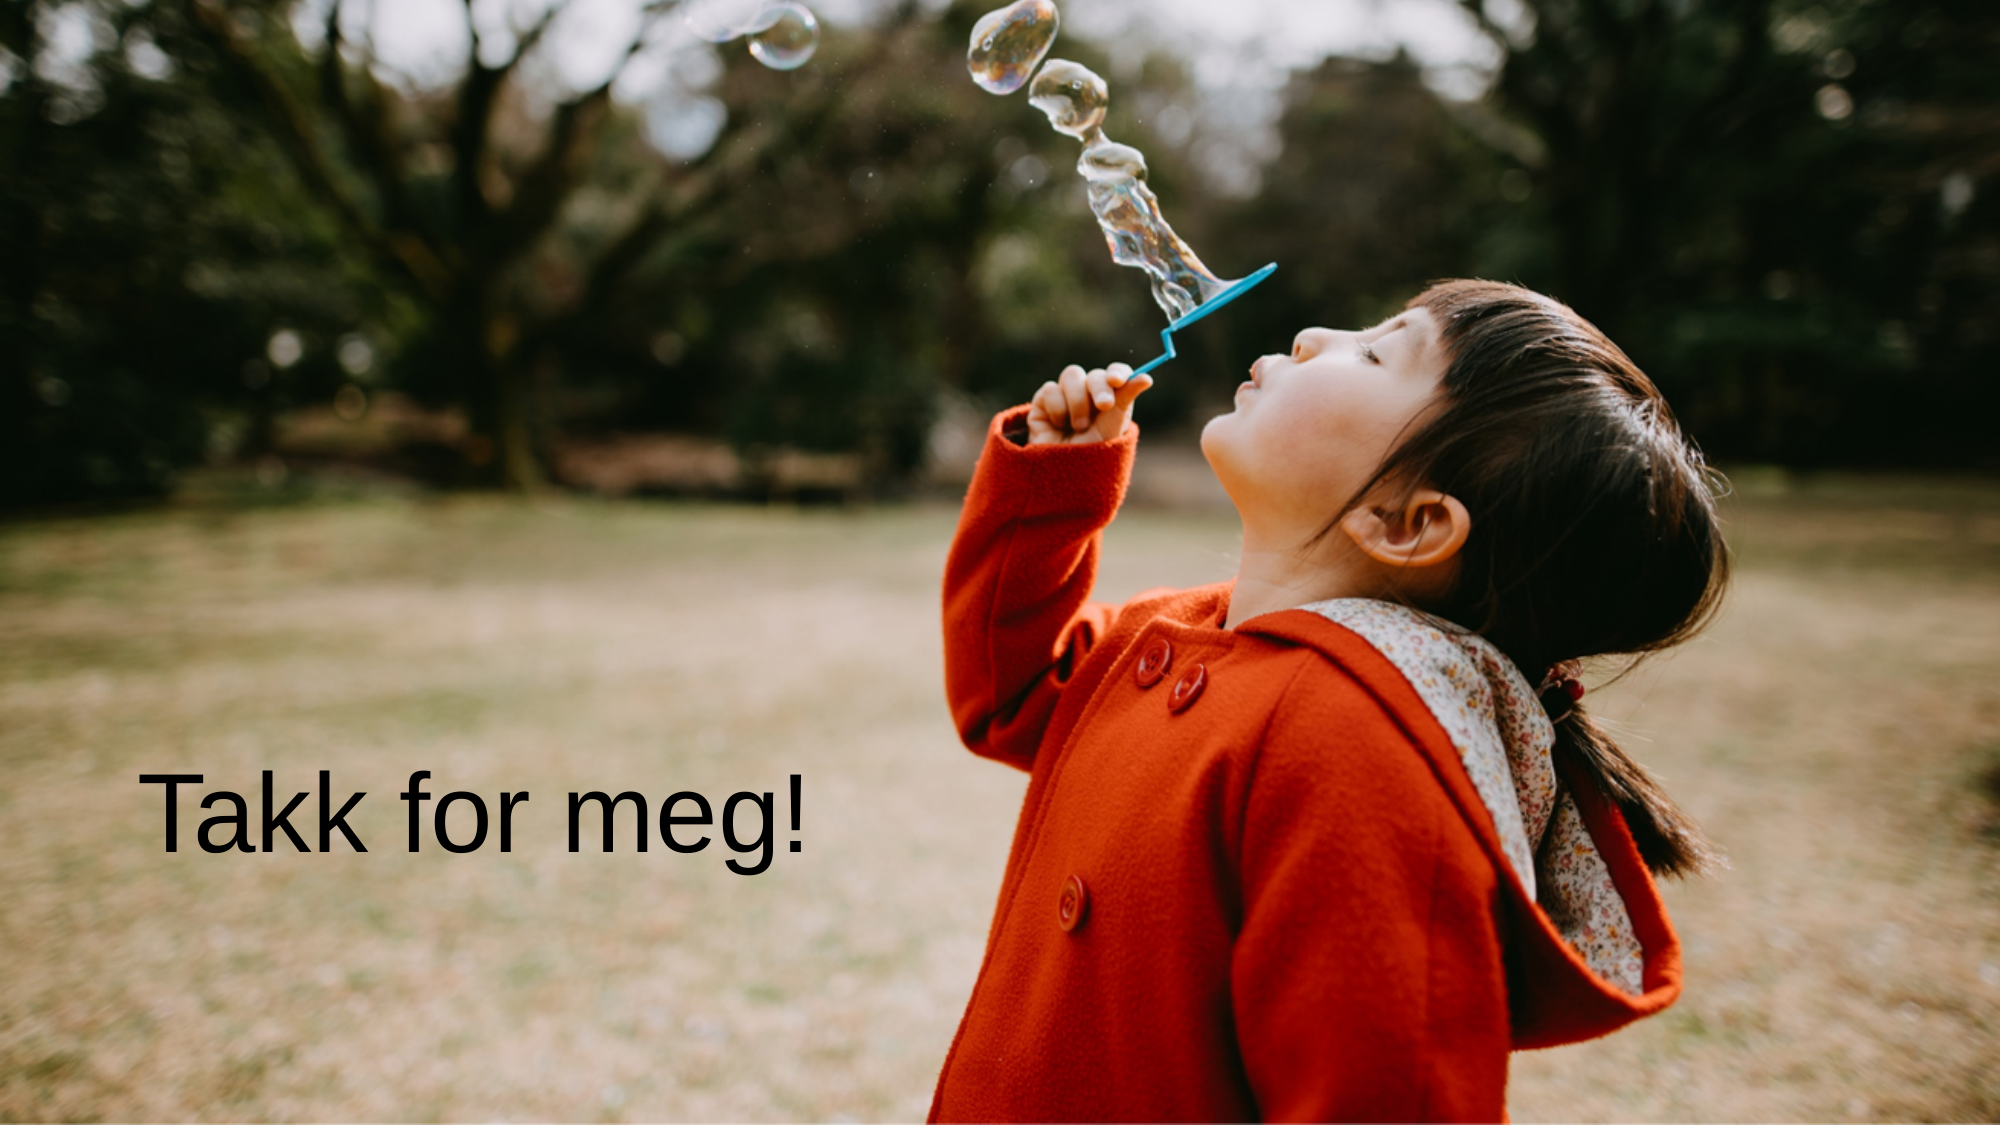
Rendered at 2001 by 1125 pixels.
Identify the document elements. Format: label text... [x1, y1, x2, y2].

title Takk for meg! [0, 725, 1038, 907]
picture [0, 0, 2000, 1125]
